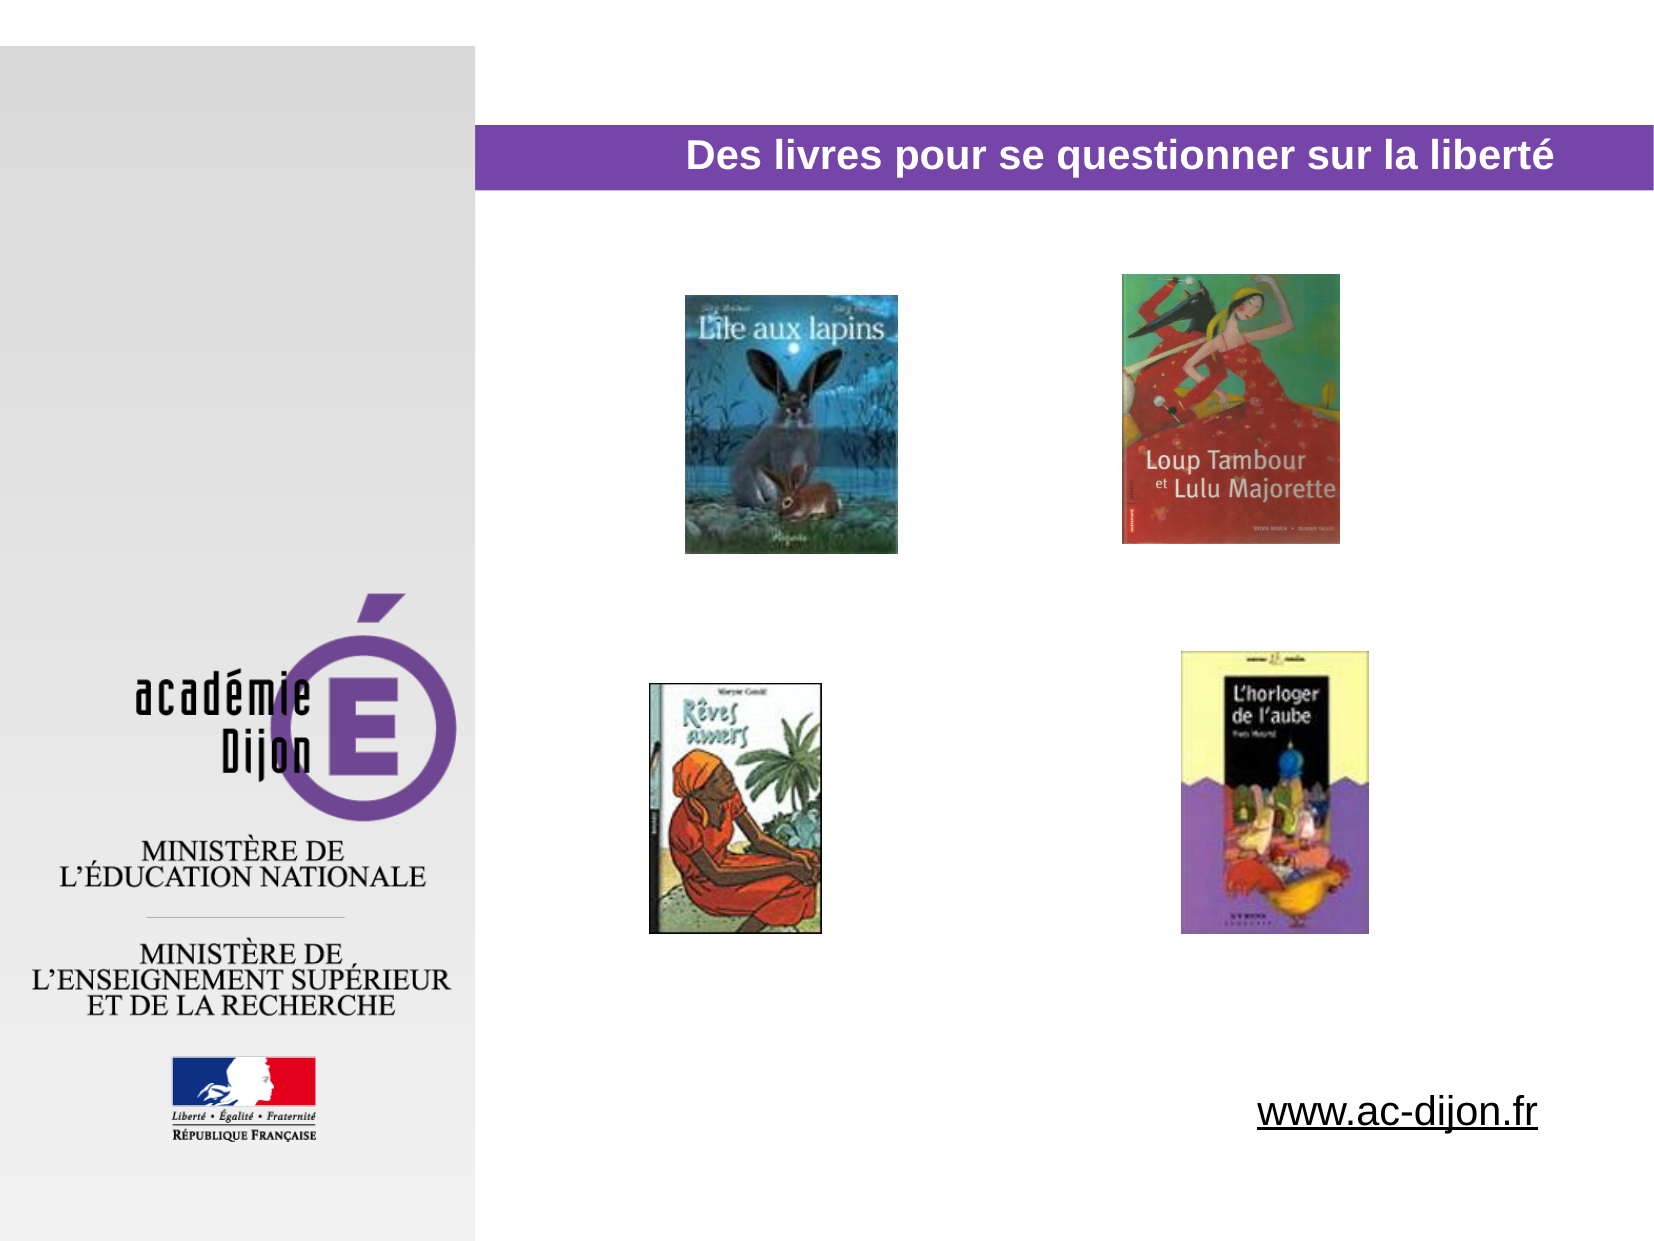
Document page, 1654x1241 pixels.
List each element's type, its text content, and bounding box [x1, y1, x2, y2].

picture [1181, 651, 1369, 934]
picture [649, 683, 822, 934]
picture [32, 593, 457, 1142]
picture [685, 295, 898, 554]
title Des livres pour se questionner sur la liberté [397, 49, 1570, 256]
picture [1122, 274, 1340, 544]
